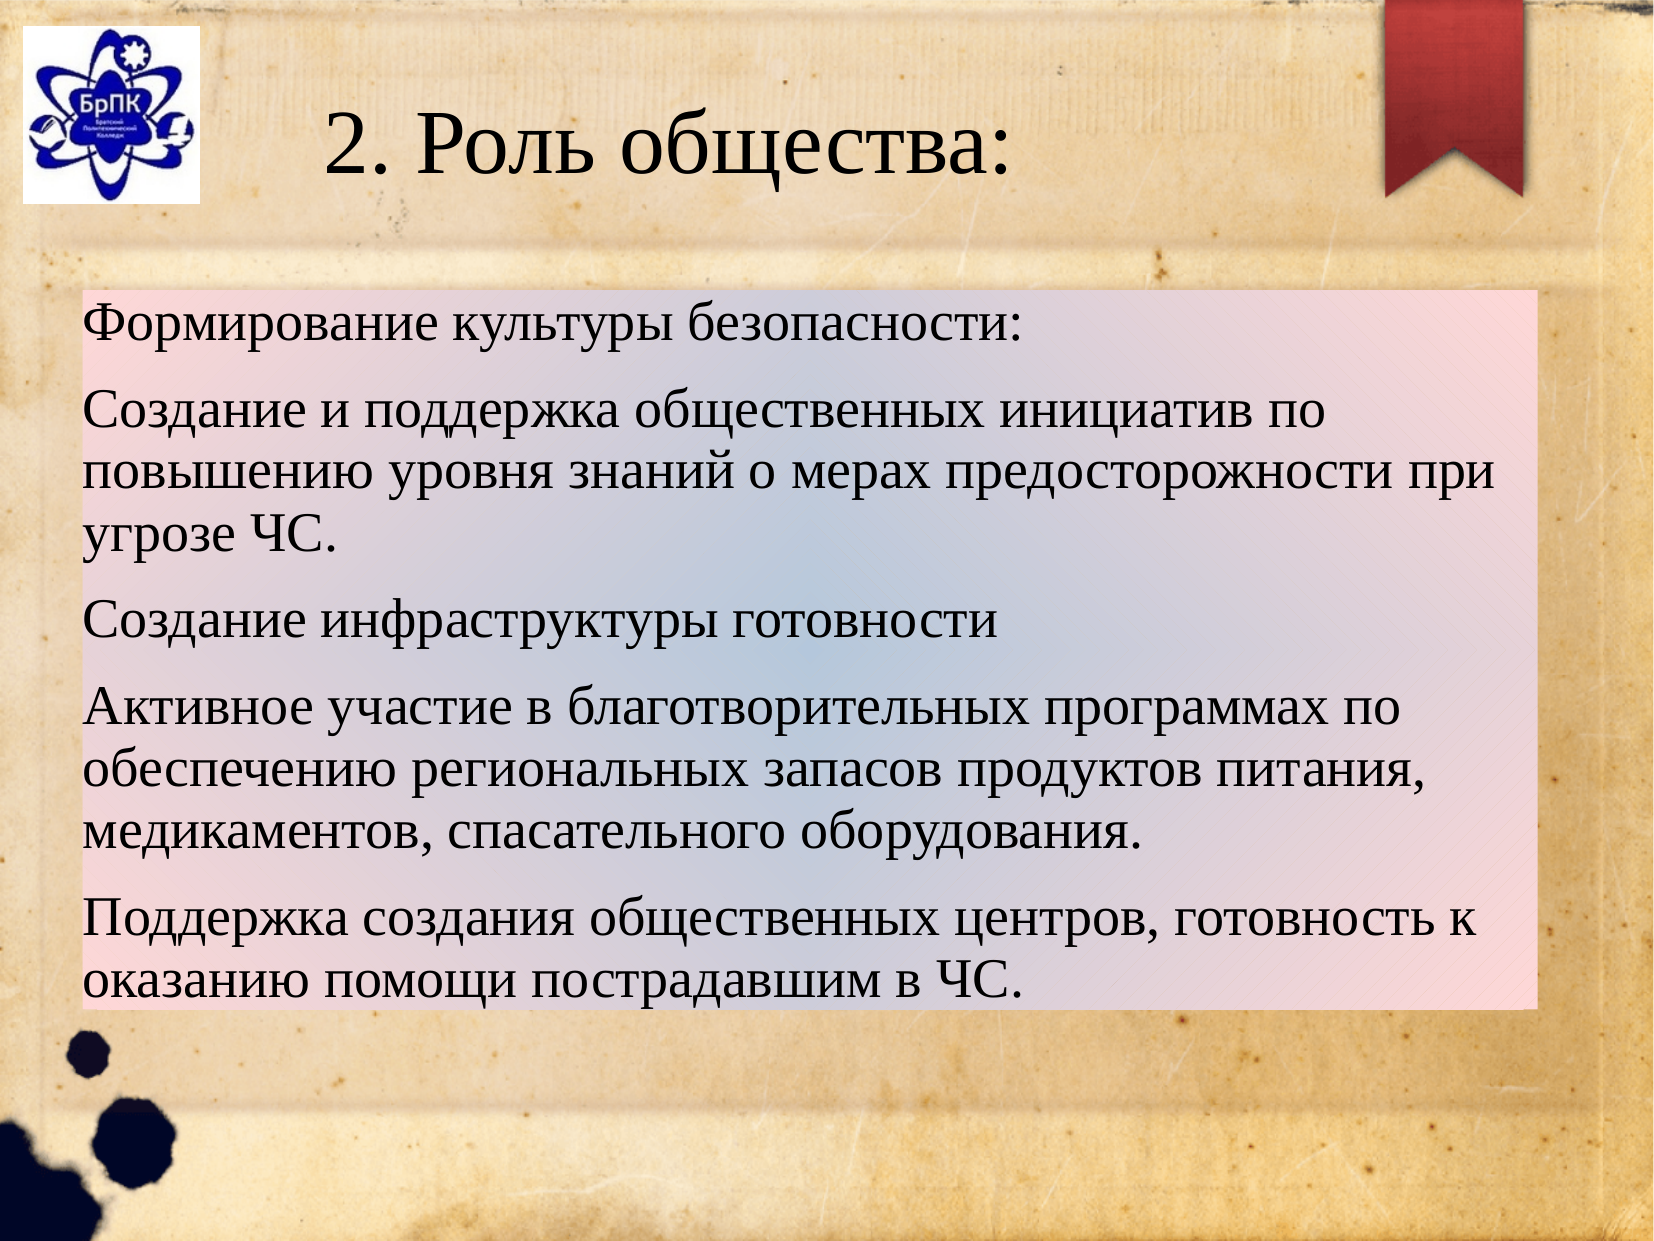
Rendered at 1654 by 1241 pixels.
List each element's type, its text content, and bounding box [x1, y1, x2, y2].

list Формирование культуры безопасности: Создание и поддержка общественных инициатив по повышению уровня знаний о мерах предосторожности при угрозе ЧС. Создание инфраструктуры готовности Активное участие в благотворительных программах по обеспечению региональных запасов продуктов питания, медикаментов, спасательного оборудования. Поддержка создания общественных центров, готовность к оказанию помощи пострадавшим в ЧС. [82, 290, 1538, 1010]
title 2. Роль общества: [323, 49, 1347, 237]
picture [0, 0, 1654, 1241]
